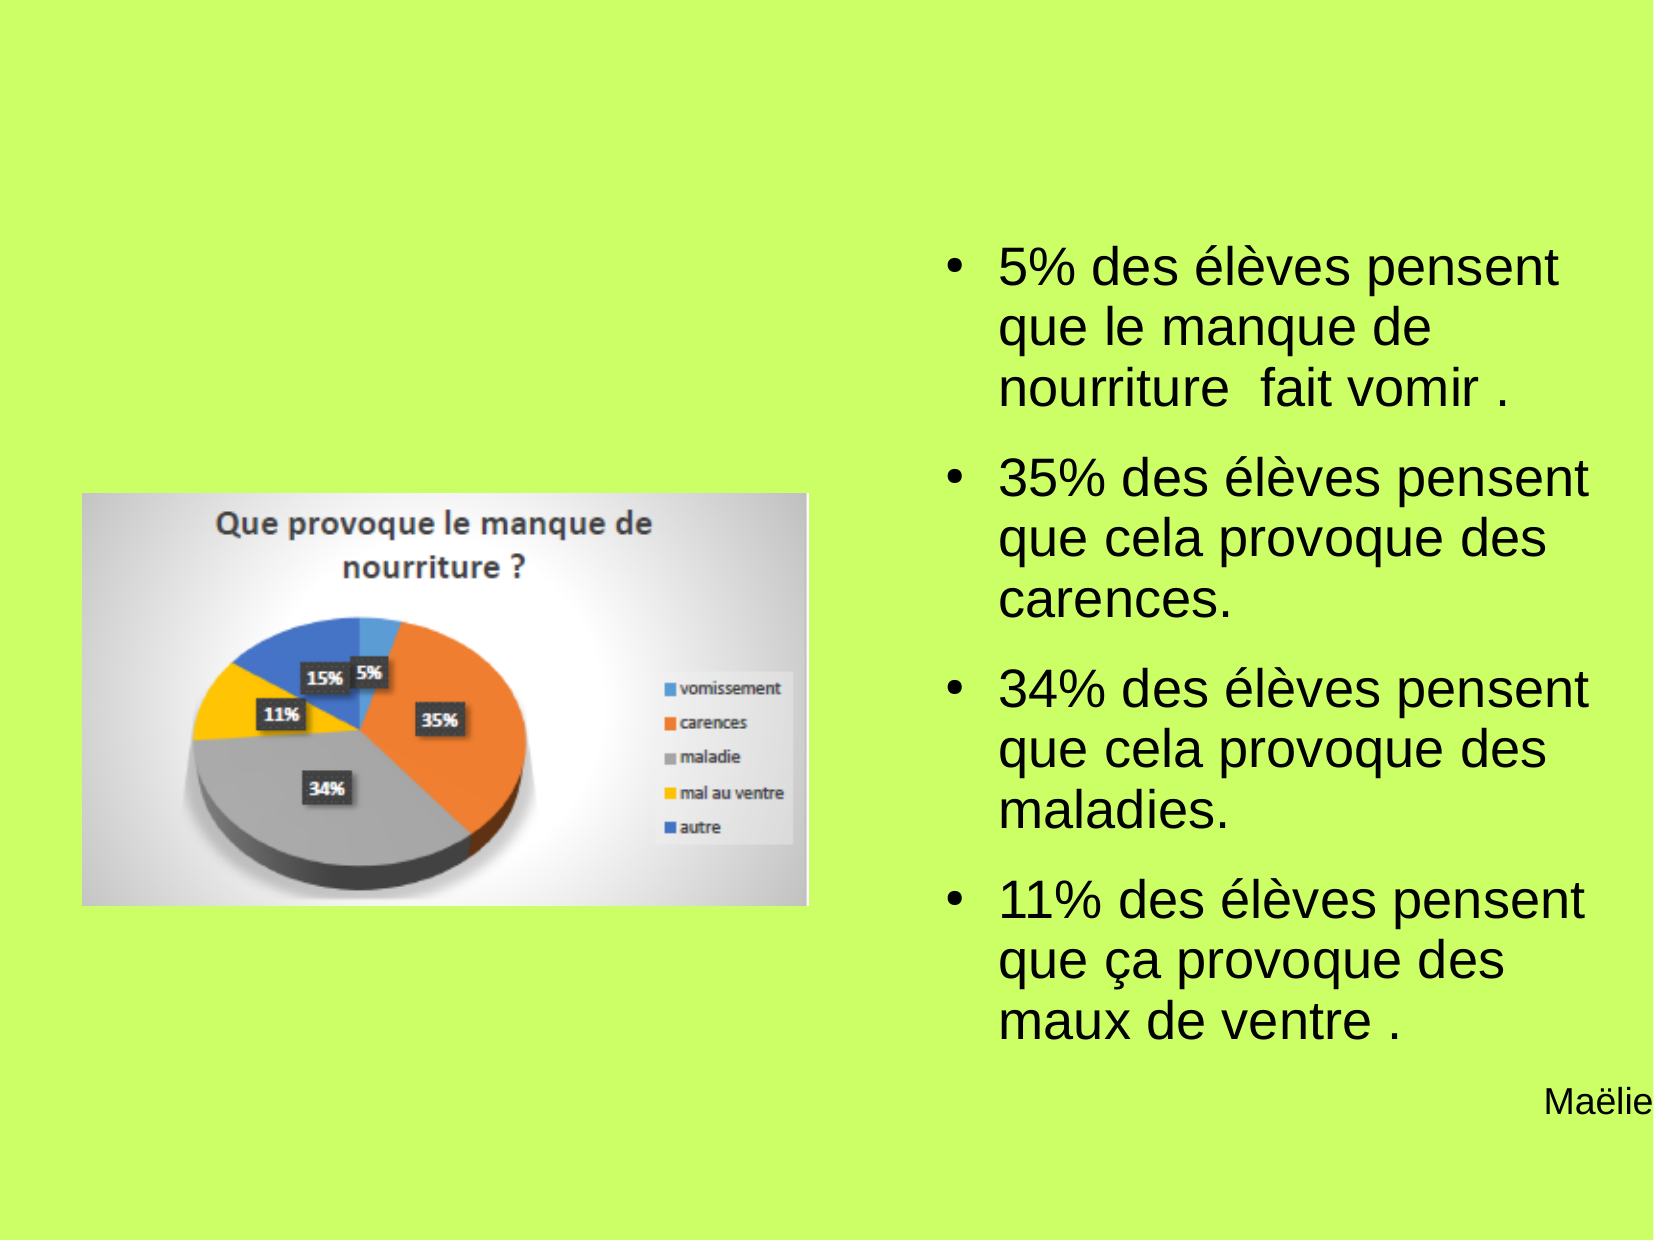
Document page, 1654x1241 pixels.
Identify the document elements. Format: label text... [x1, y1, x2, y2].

picture [82, 493, 809, 906]
list 5% des élèves pensent que le manque de nourriture fait vomir . 35% des élèves pensent que cela provoque des carences. 34% des élèves pensent que cela provoque des maladies. 11% des élèves pensent que ça provoque des maux de ventre . Maëlie [927, 236, 1654, 1241]
